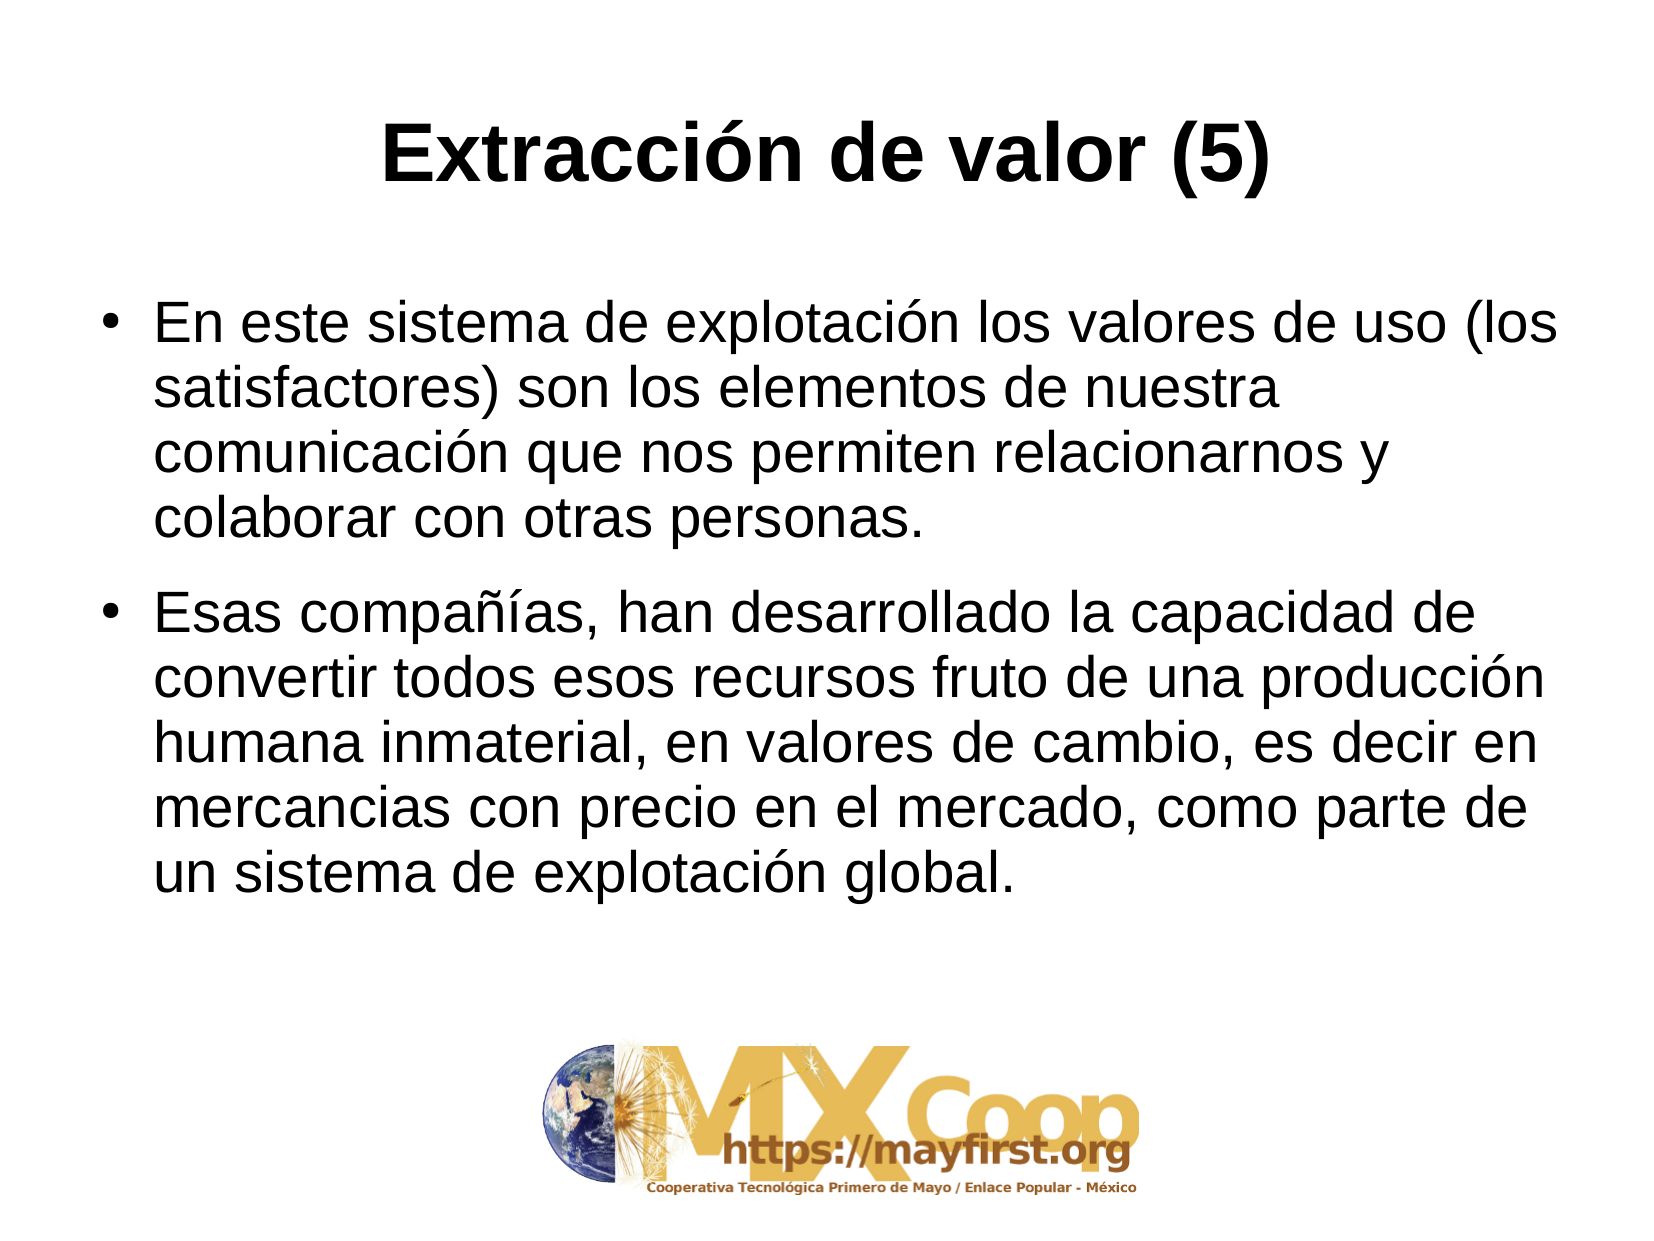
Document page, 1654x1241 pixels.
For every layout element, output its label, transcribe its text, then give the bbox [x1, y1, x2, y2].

title Extracción de valor (5) [82, 49, 1571, 257]
picture [538, 1034, 1139, 1195]
list En este sistema de explotación los valores de uso (los satisfactores) son los elementos de nuestra comunicación que nos permiten relacionarnos y colaborar con otras personas. Esas compañías, han desarrollado la capacidad de convertir todos esos recursos fruto de una producción humana inmaterial, en valores de cambio, es decir en mercancias con precio en el mercado, como parte de un sistema de explotación global. [82, 290, 1571, 1010]
